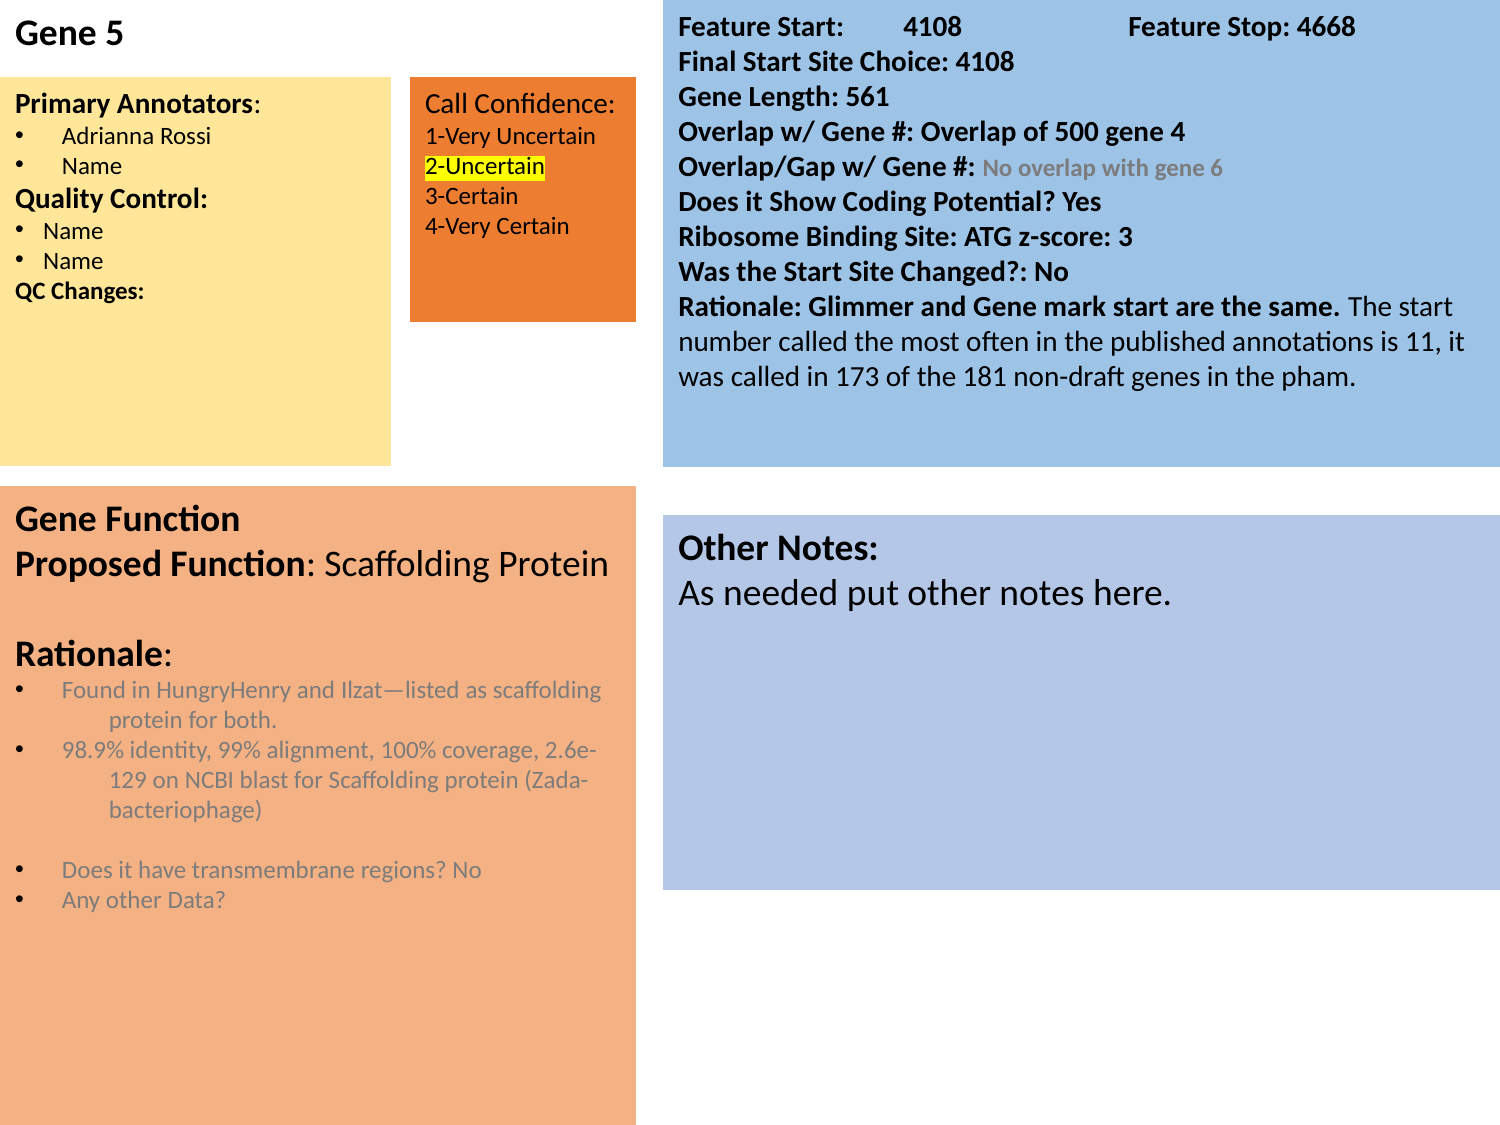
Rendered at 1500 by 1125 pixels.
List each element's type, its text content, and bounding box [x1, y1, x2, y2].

text_box Feature Start: 4108 Feature Stop: 4668 Final Start Site Choice: 4108 Gene Length: 561 Overlap w/ Gene #: Overlap of 500 gene 4 Overlap/Gap w/ Gene #: No overlap with gene 6 Does it Show Coding Potential? Yes Ribosome Binding Site: ATG z-score: 3 Was the Start Site Changed?: No Rationale: Glimmer and Gene mark start are the same. The start number called the most often in the published annotations is 11, it was called in 173 of the 181 non-draft genes in the pham. [663, 0, 1500, 467]
text_box Gene 5 [0, 0, 140, 61]
text_box Gene Function Proposed Function: Scaffolding Protein Rationale: Found in HungryHenry and Ilzat—listed as scaffolding protein for both. 98.9% identity, 99% alignment, 100% coverage, 2.6e-129 on NCBI blast for Scaffolding protein (Zada-bacteriophage) Does it have transmembrane regions? No Any other Data? [0, 486, 636, 1125]
text_box Call Confidence: 1-Very Uncertain 2-Uncertain 3-Certain 4-Very Certain [410, 77, 636, 322]
text_box Other Notes: As needed put other notes here. [663, 515, 1500, 890]
text_box Primary Annotators: Adrianna Rossi Name Quality Control: Name Name QC Changes: [0, 77, 391, 466]
